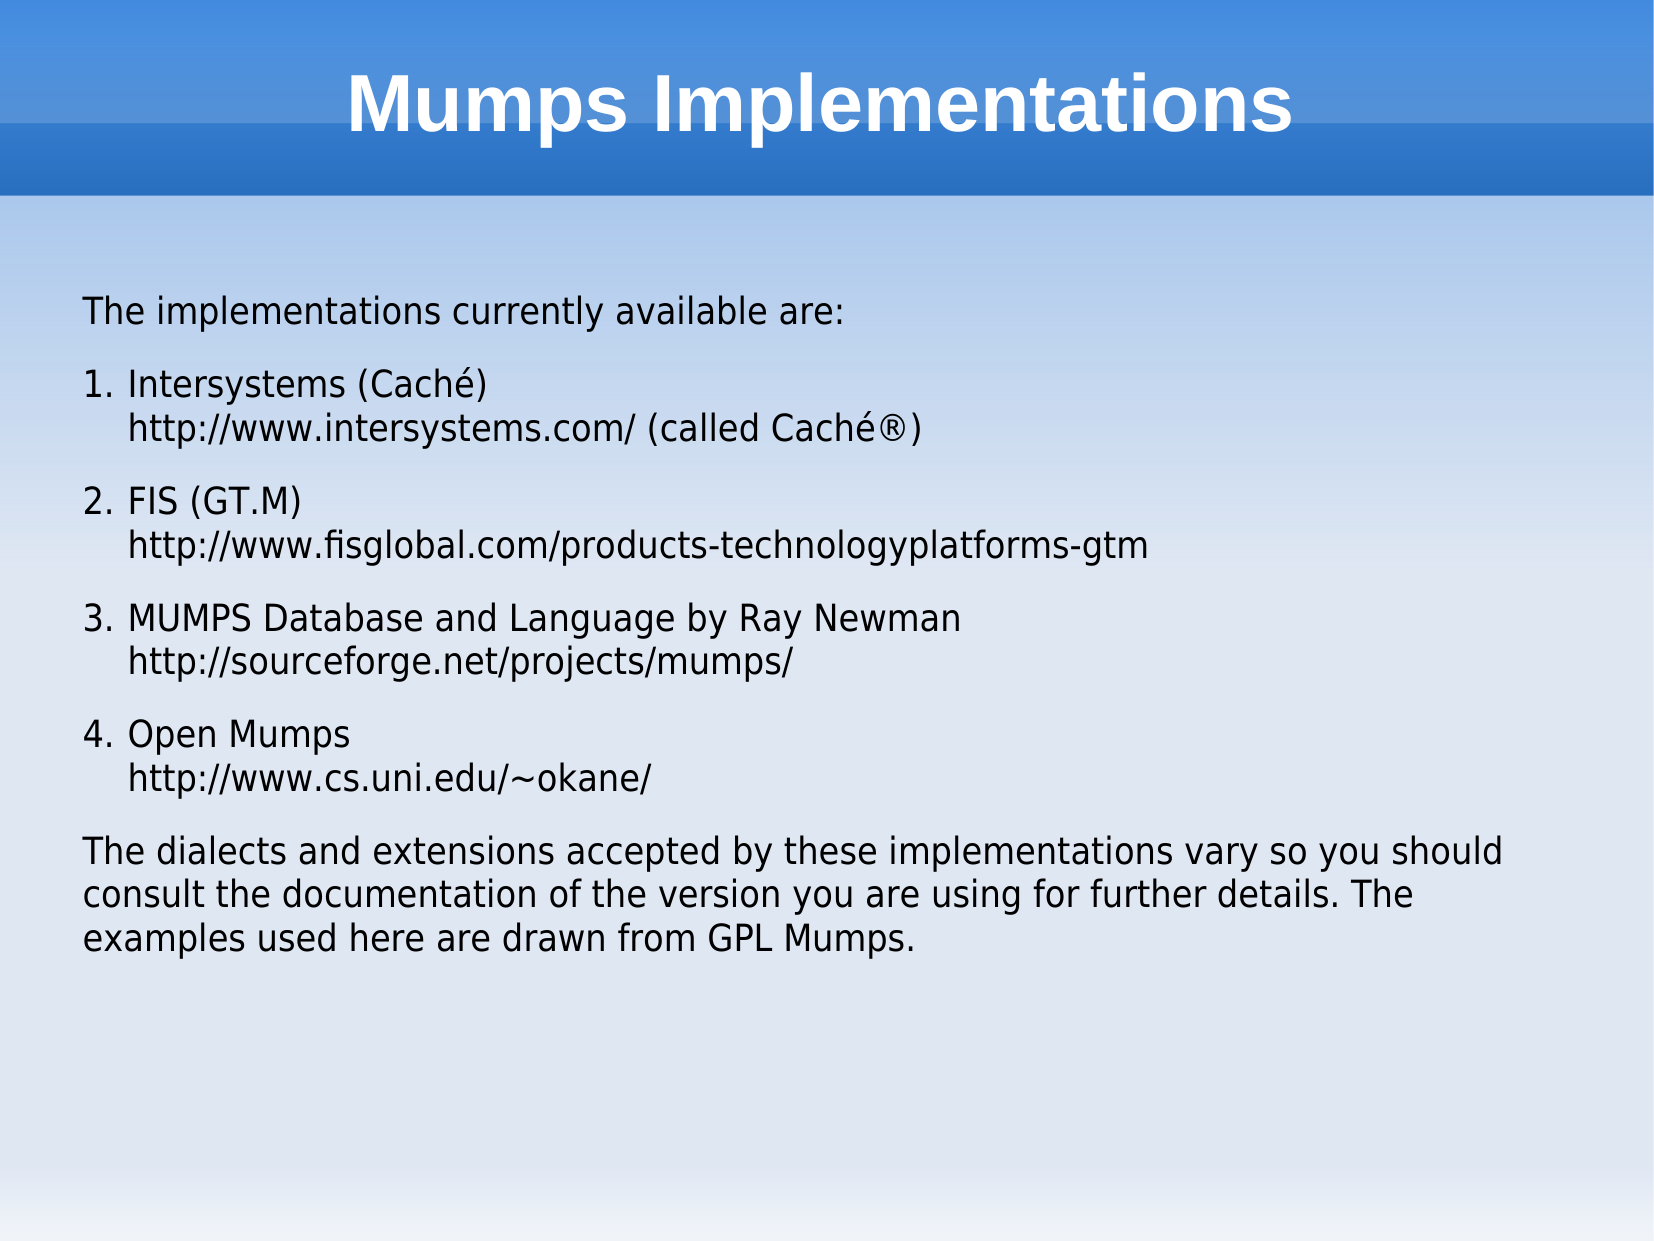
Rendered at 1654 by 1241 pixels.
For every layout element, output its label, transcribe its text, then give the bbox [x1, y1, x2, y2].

picture [0, 0, 1654, 1241]
list The implementations currently available are: Intersystems (Caché) http://www.intersystems.com/ (called Caché®) FIS (GT.M) http://www.fisglobal.com/products-technologyplatforms-gtm MUMPS Database and Language by Ray Newman http://sourceforge.net/projects/mumps/ Open Mumps http://www.cs.uni.edu/~okane/ The dialects and extensions accepted by these implementations vary so you should consult the documentation of the version you are using for further details. The examples used here are drawn from GPL Mumps. [82, 290, 1571, 1109]
title Mumps Implementations [76, 0, 1565, 208]
